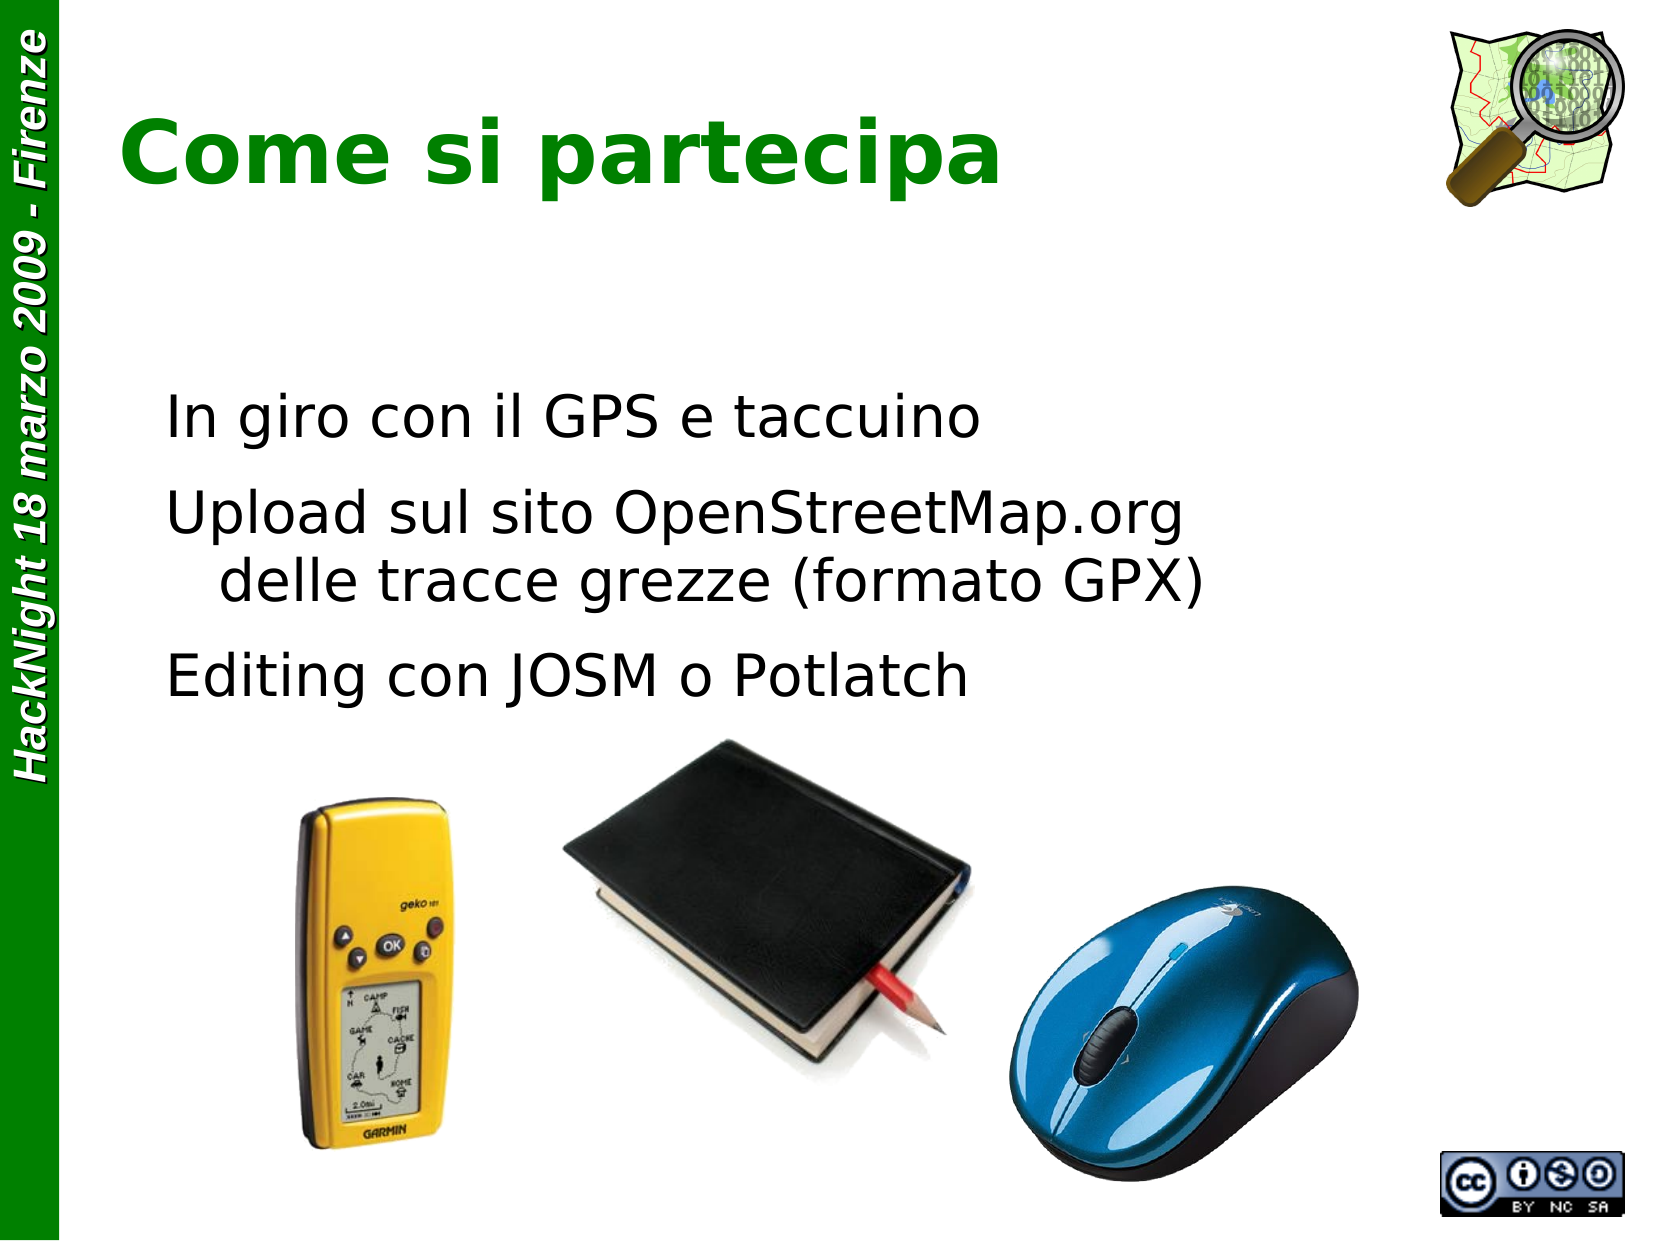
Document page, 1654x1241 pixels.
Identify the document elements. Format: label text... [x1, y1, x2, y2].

picture [295, 797, 456, 1152]
list In giro con il GPS e taccuino Upload sul sito OpenStreetMap.org delle tracce grezze (formato GPX) Editing con JOSM o Potlatch [147, 383, 1571, 1109]
picture [1440, 1151, 1625, 1217]
title Come si partecipa [118, 56, 1306, 249]
picture [1446, 29, 1625, 207]
picture [561, 738, 975, 1086]
picture [1009, 885, 1359, 1182]
